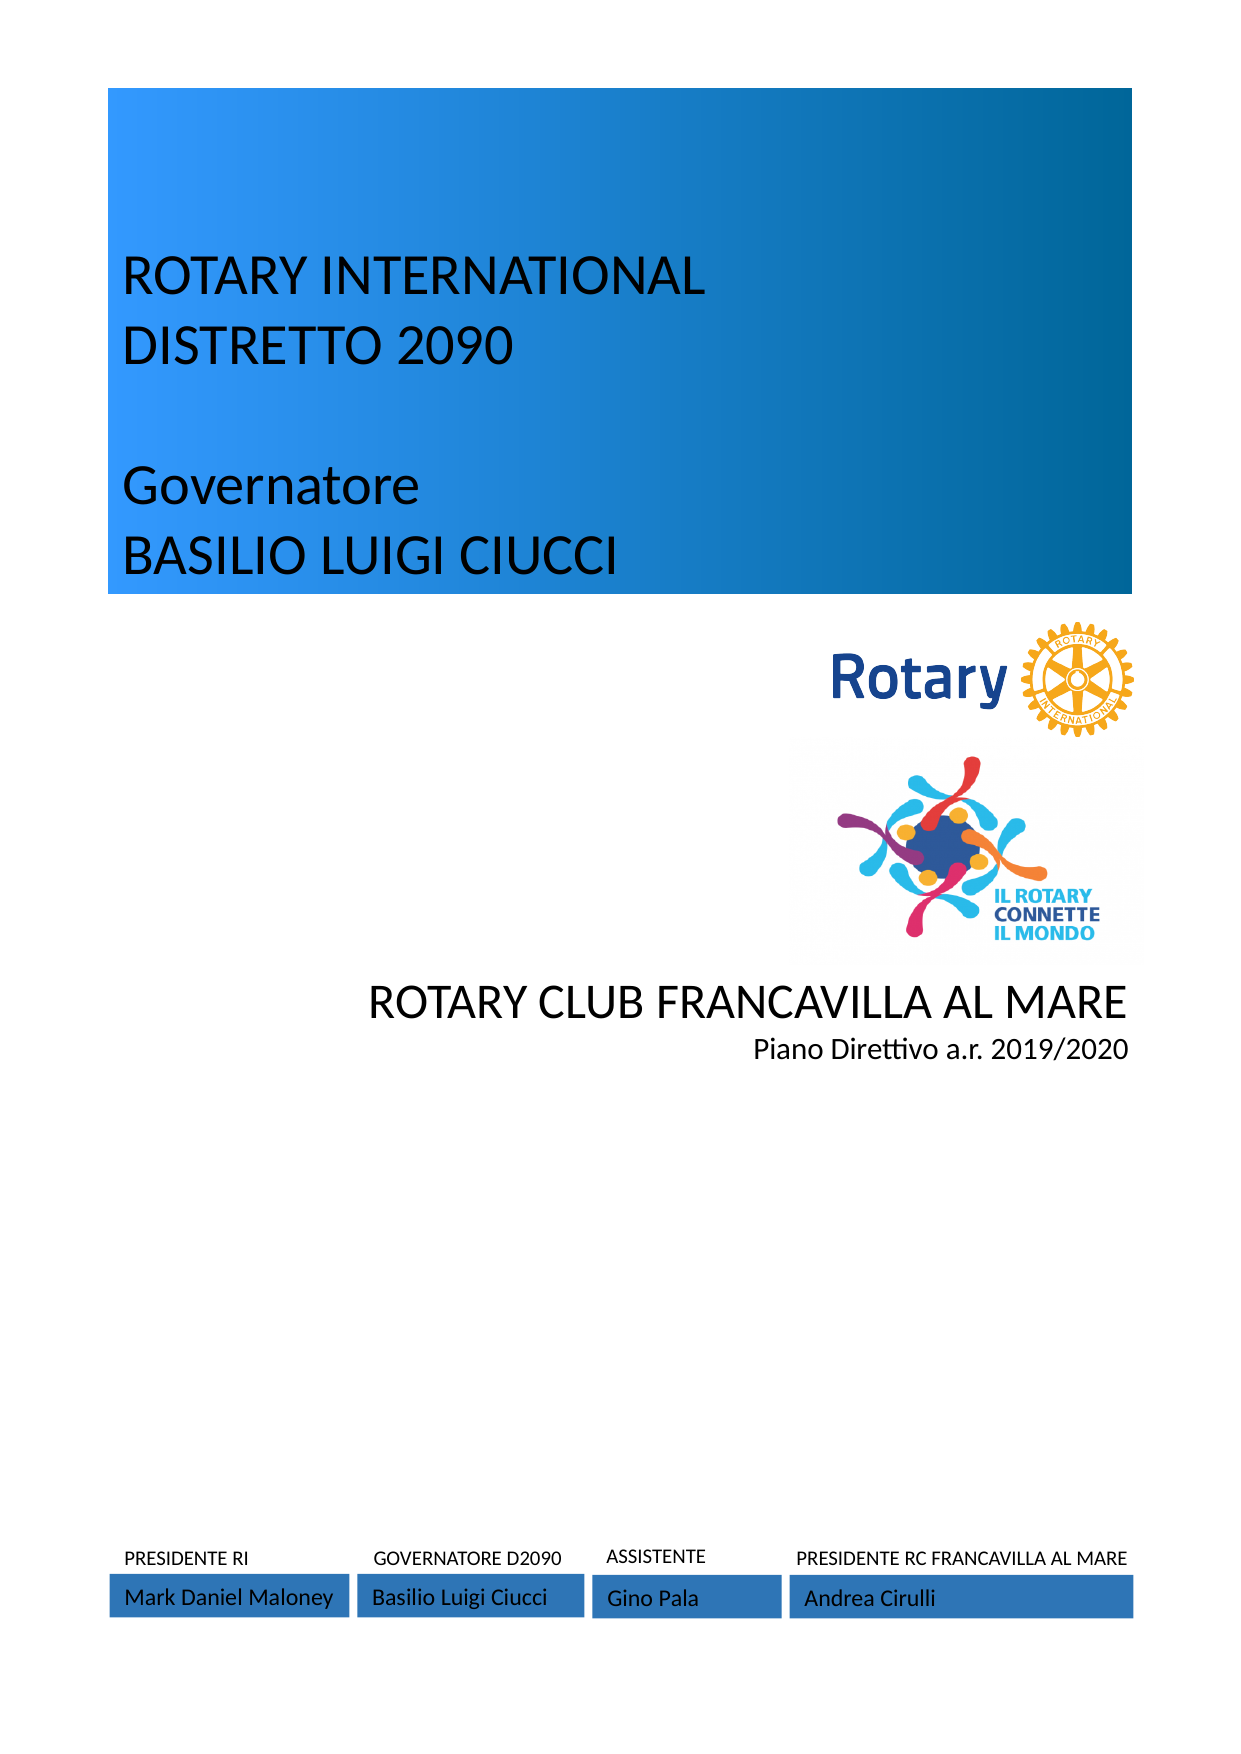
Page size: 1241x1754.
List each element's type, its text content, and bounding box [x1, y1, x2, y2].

text_box Gino Pala [592, 1574, 782, 1619]
text_box PRESIDENTE RC FRANCAVILLA AL MARE [781, 1536, 1153, 1577]
text_box Mark Daniel Maloney [109, 1573, 350, 1618]
text_box ROTARY CLUB FRANCAVILLA AL MARE Piano Direttivo a.r. 2019/2020 [275, 961, 1144, 1074]
text_box Basilio Luigi Ciucci [357, 1573, 585, 1618]
text_box ASSISTENTE [591, 1534, 722, 1575]
text_box Andrea Cirulli [789, 1577, 1134, 1619]
text_box PRESIDENTE RI 2019/2020 [109, 1535, 367, 1606]
picture [789, 622, 1144, 965]
text_box ROTARY INTERNATIONAL DISTRETTO 2090 Governatore BASILIO LUIGI CIUCCI [108, 88, 1132, 594]
text_box GOVERNATORE D2090 [358, 1536, 577, 1577]
